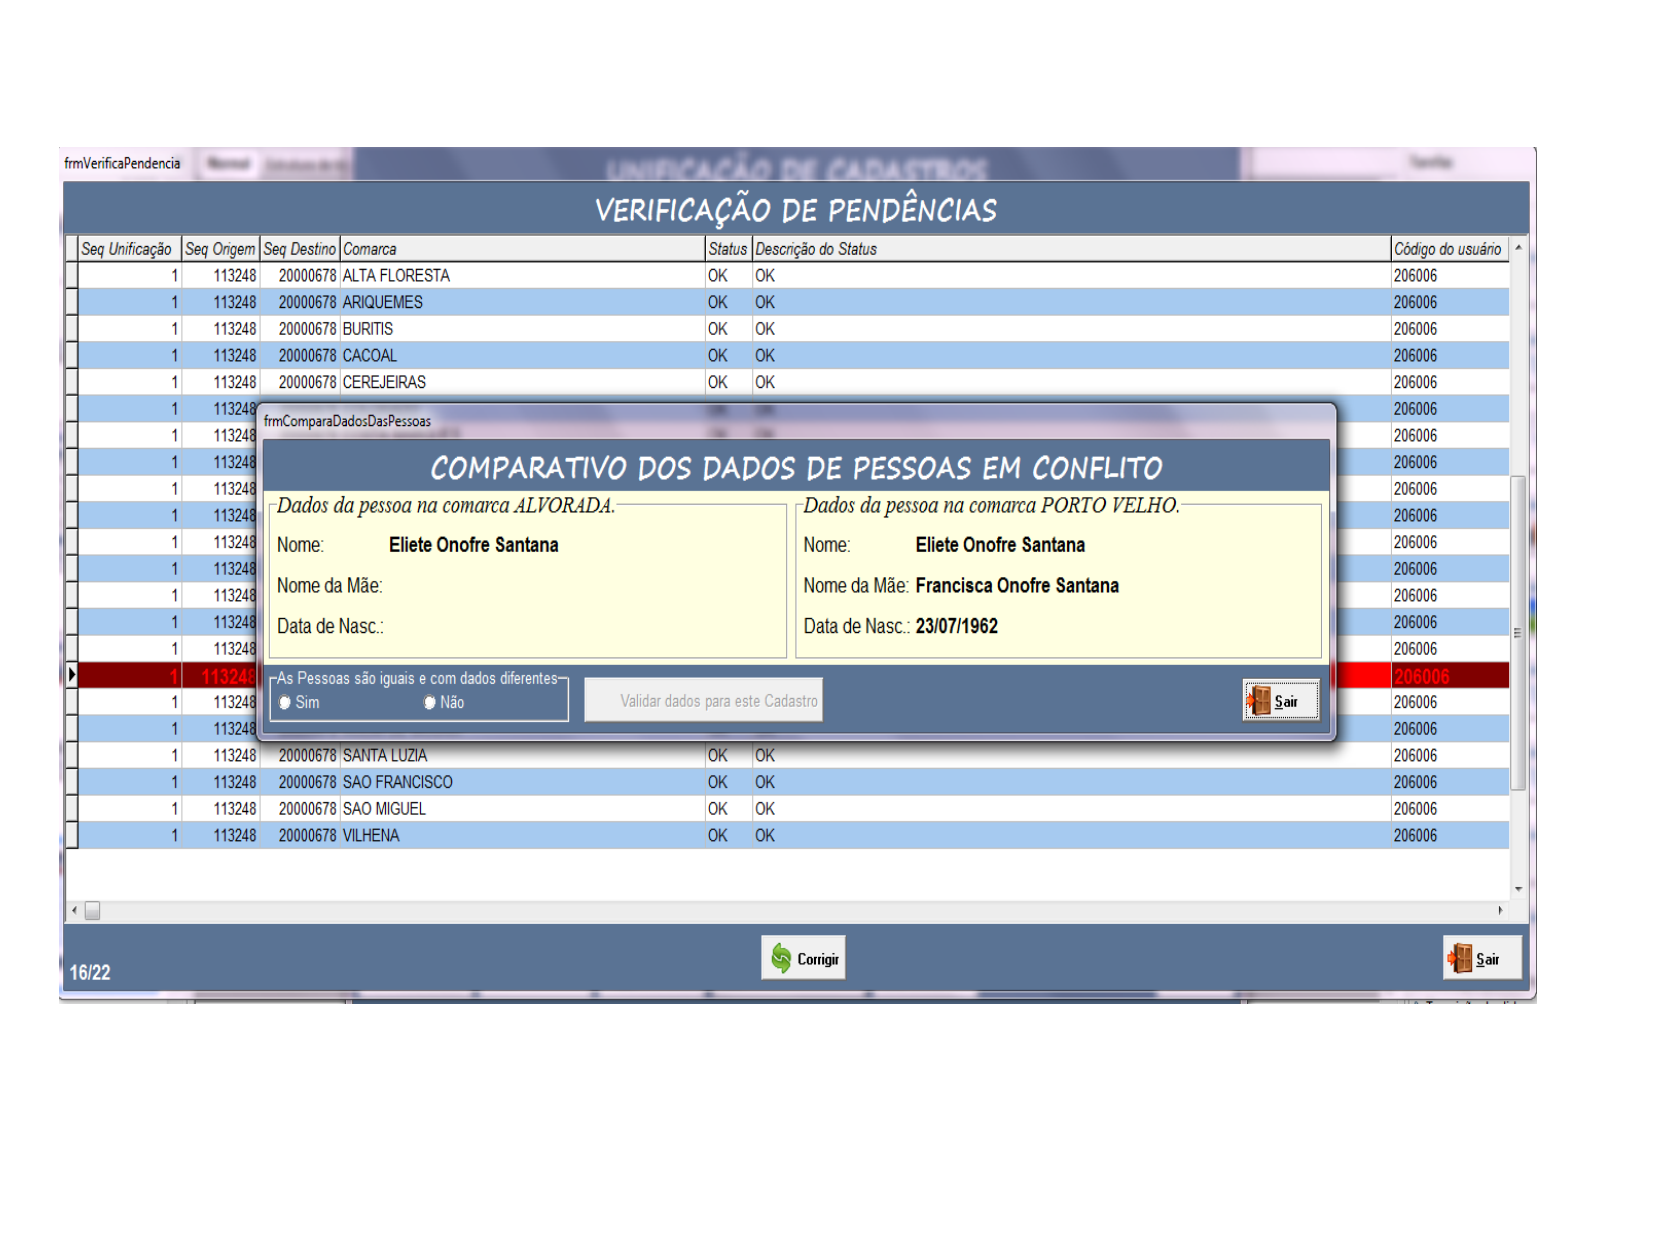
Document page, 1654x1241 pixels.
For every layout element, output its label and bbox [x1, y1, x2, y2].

picture [59, 147, 1537, 1004]
